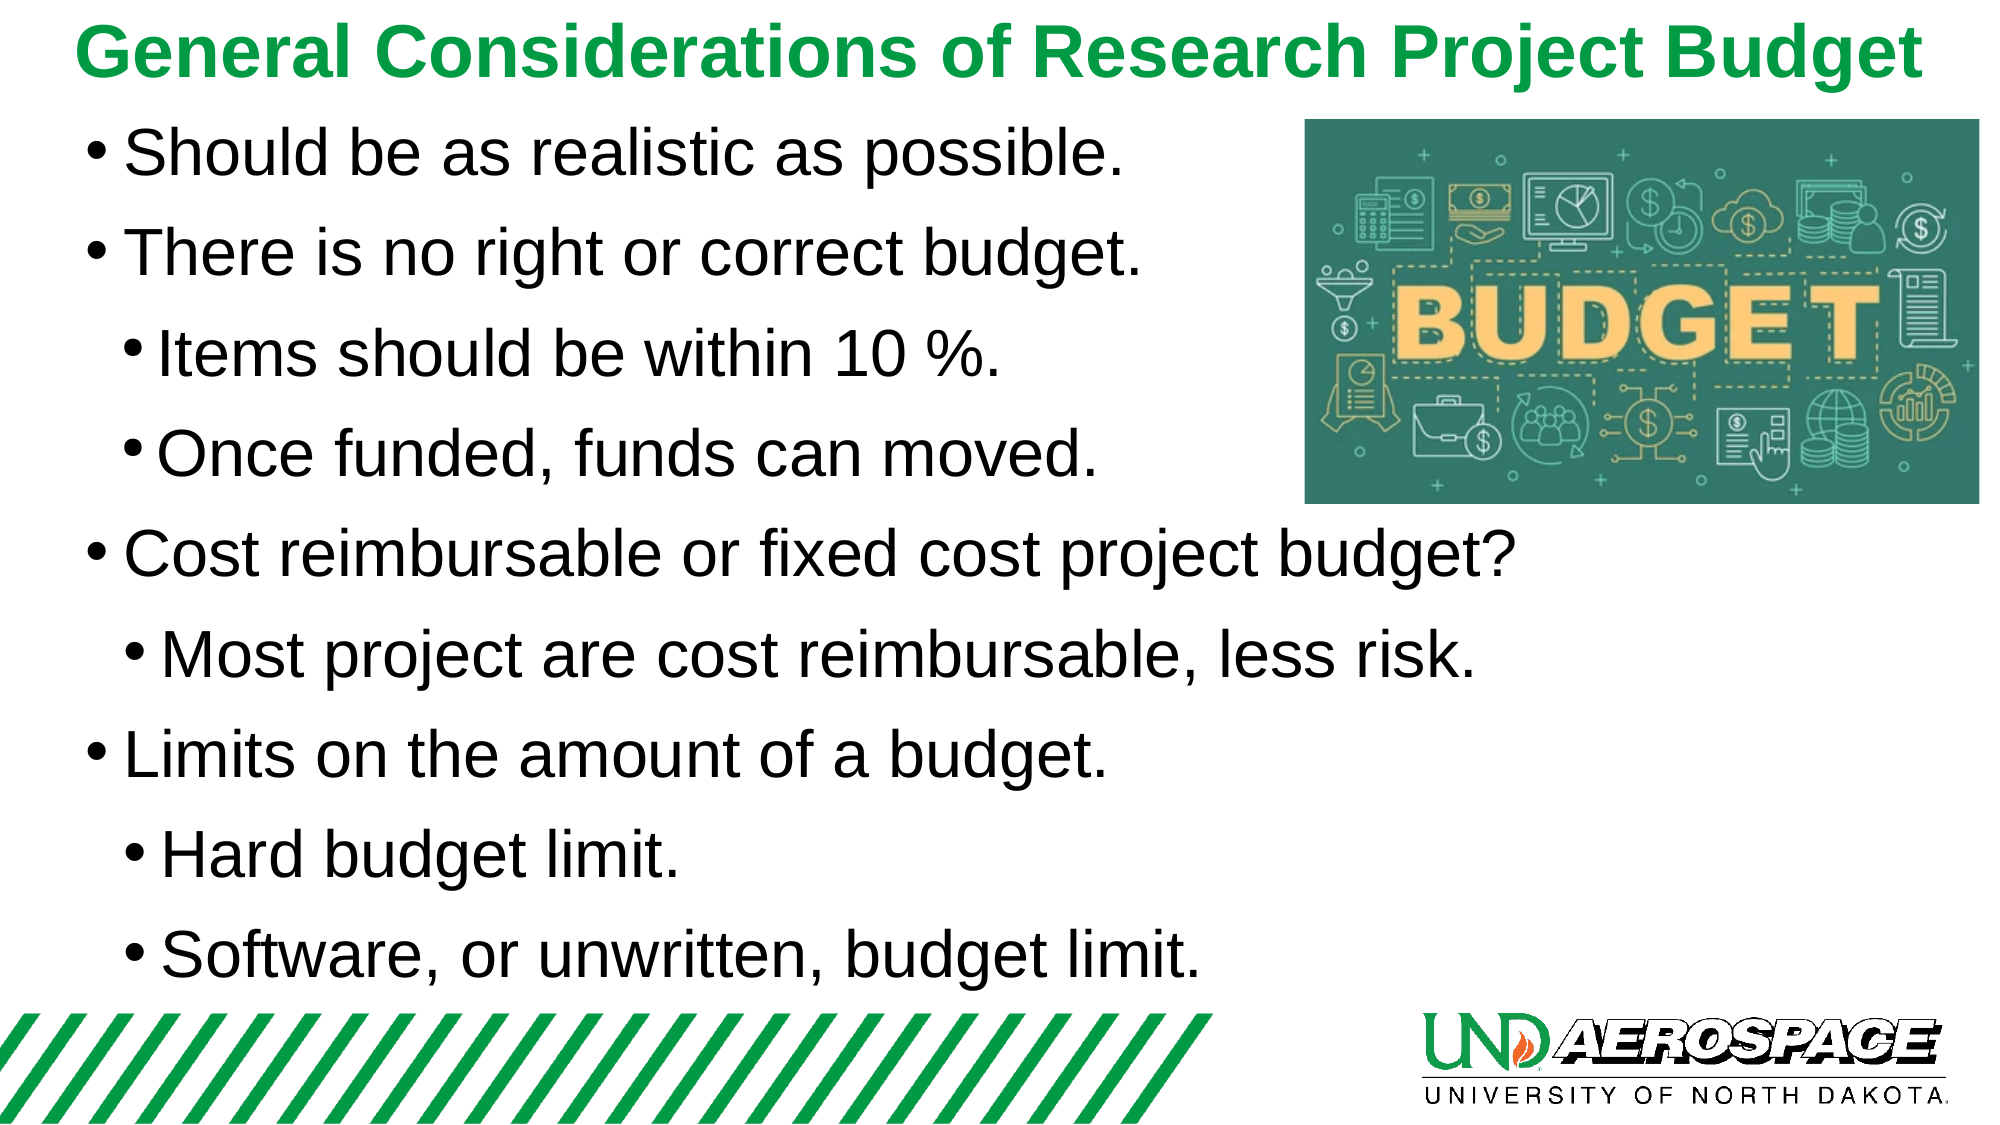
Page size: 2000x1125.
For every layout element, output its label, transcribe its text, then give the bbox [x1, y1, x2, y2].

text_box Should be as realistic as possible. There is no right or correct budget. Items should be within 10 %. Once funded, funds can moved. Cost reimbursable or fixed cost project budget? Most project are cost reimbursable, less risk. Limits on the amount of a budget. Hard budget limit. Software, or unwritten, budget limit. [70, 89, 1915, 998]
text_box General Considerations of Research Project Budget [0, 0, 2000, 96]
picture [0, 1013, 1213, 1124]
picture [1422, 1013, 1948, 1104]
picture [1304, 119, 1980, 504]
